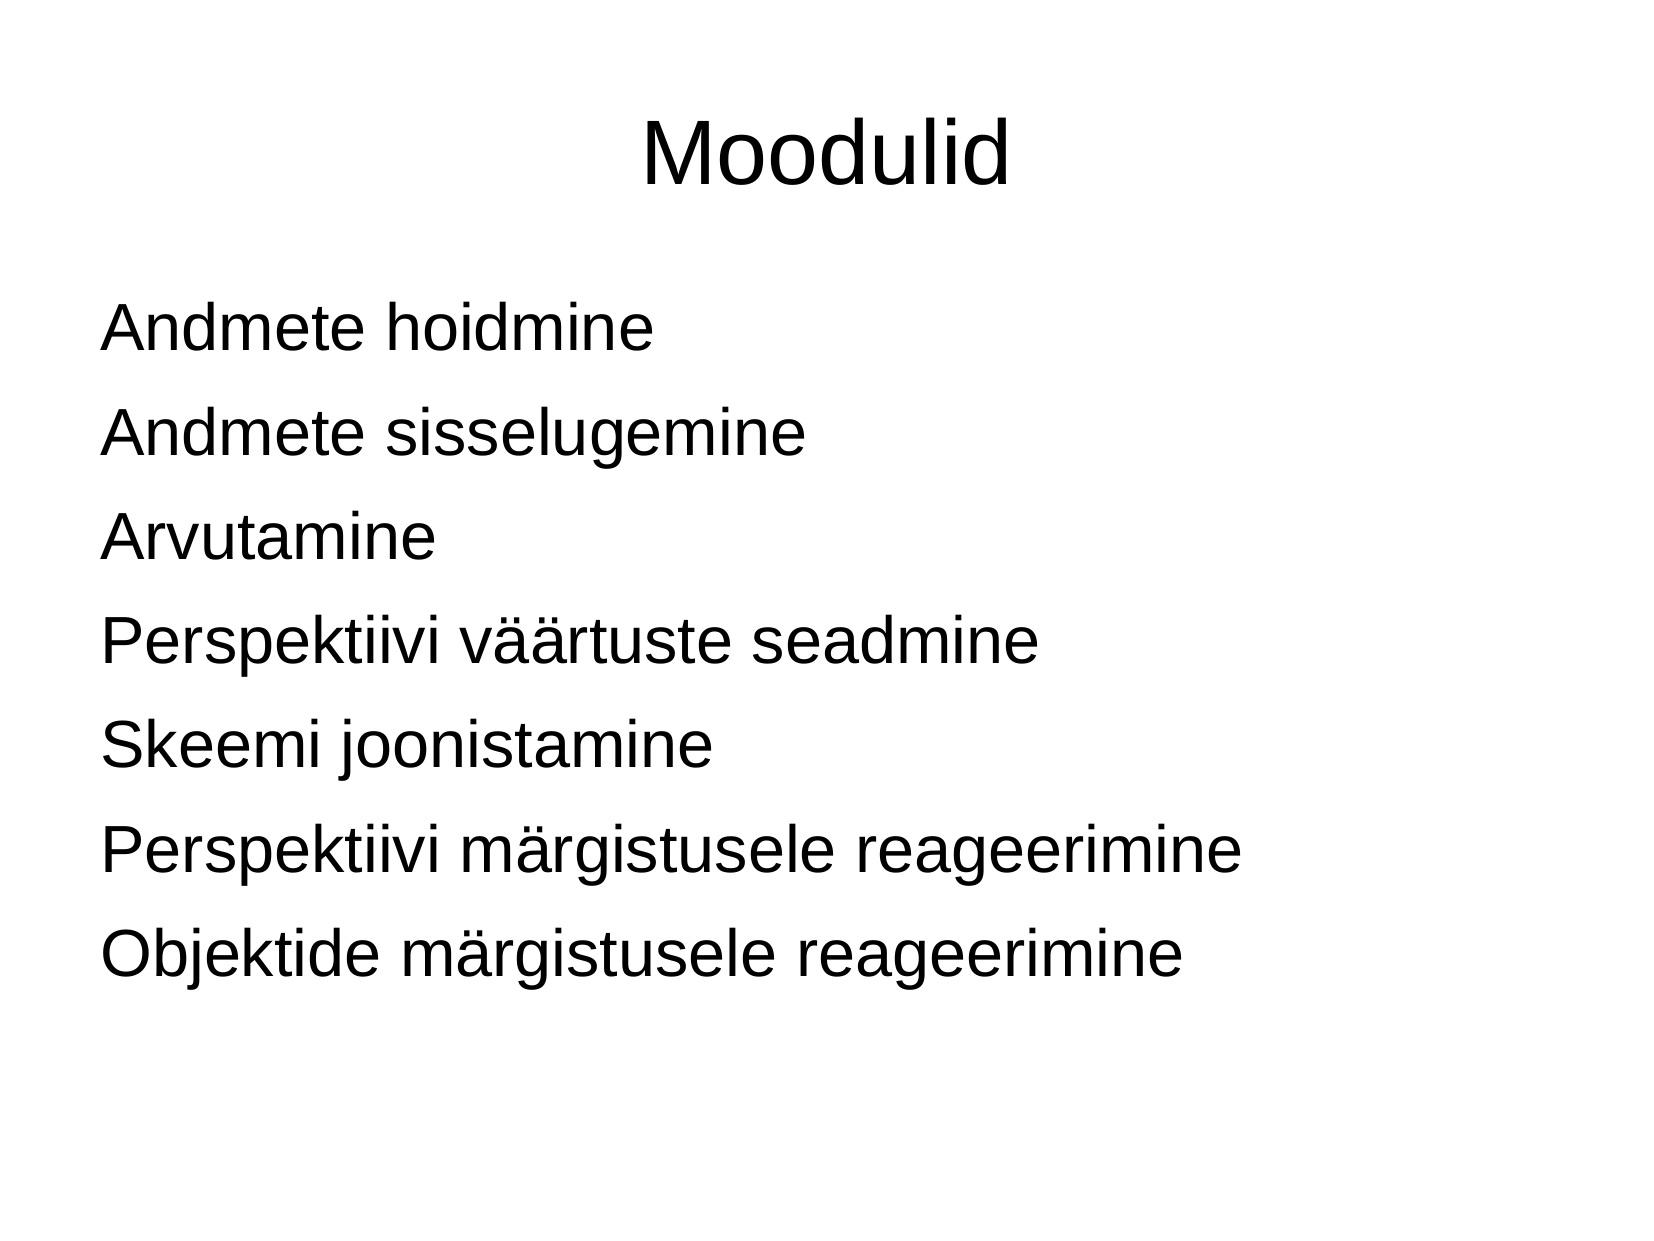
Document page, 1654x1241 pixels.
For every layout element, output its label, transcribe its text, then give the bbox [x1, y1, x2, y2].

list Andmete hoidmine Andmete sisselugemine Arvutamine Perspektiivi väärtuste seadmine Skeemi joonistamine Perspektiivi märgistusele reageerimine Objektide märgistusele reageerimine [82, 290, 1571, 1094]
title Moodulid [82, 56, 1571, 250]
